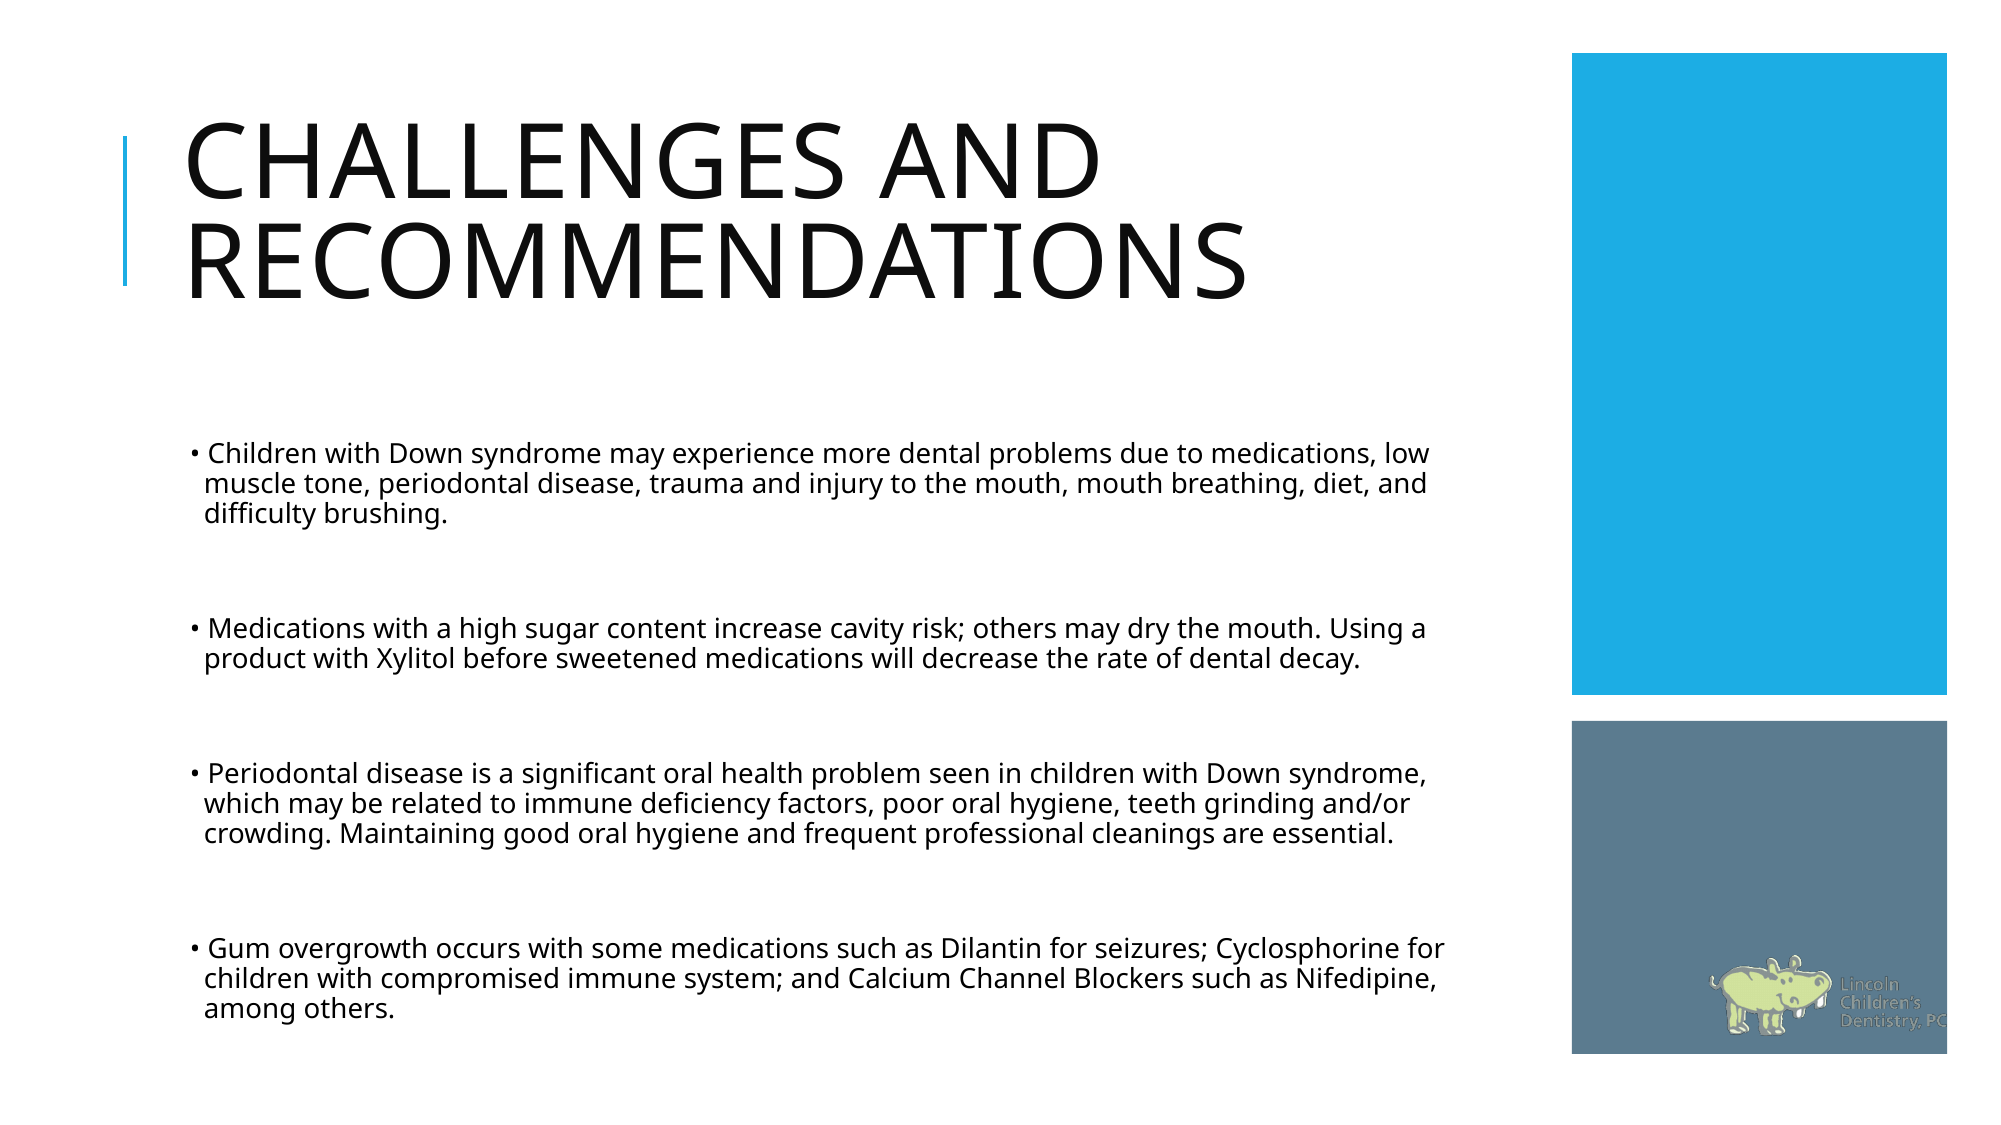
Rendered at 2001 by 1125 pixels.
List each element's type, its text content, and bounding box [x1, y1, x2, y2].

picture [1708, 955, 1947, 1036]
list • Children with Down syndrome may experience more dental problems due to medications, low muscle tone, periodontal disease, trauma and injury to the mouth, mouth breathing, diet, and difficulty brushing. • Medications with a high sugar content increase cavity risk; others may dry the mouth. Using a product with Xylitol before sweetened medications will decrease the rate of dental decay. • Periodontal disease is a significant oral health problem seen in children with Down syndrome, which may be related to immune deficiency factors, poor oral hygiene, teeth grinding and/or crowding. Maintaining good oral hygiene and frequent professional cleanings are essential. • Gum overgrowth occurs with some medications such as Dilantin for seizures; Cyclosphorine for children with compromised immune system; and Calcium Channel Blockers such as Nifedipine, among others. [168, 375, 1484, 1036]
text_box [1572, 53, 1947, 695]
title Challenges and Recommendations [168, 96, 1484, 343]
text_box [1572, 721, 1947, 1054]
